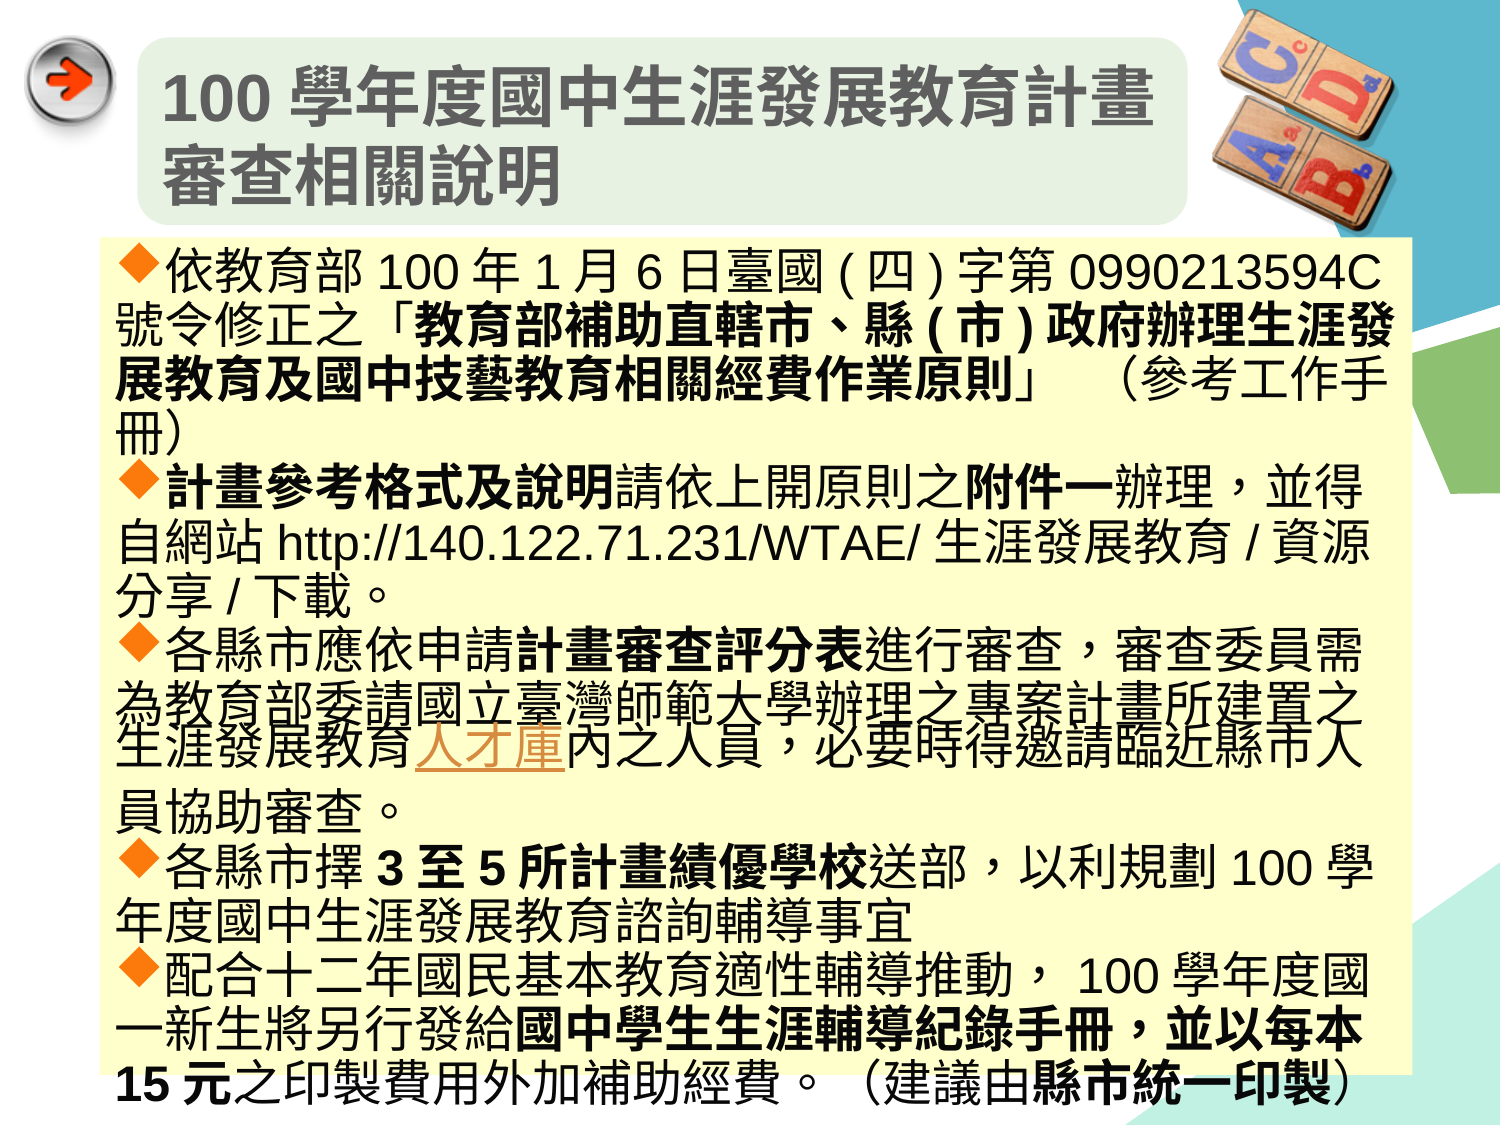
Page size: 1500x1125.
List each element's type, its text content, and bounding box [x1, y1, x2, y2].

picture [24, 35, 118, 150]
text_box 100學年度國中生涯發展教育計畫審查相關說明 [137, 37, 1188, 225]
picture [1212, 8, 1399, 237]
text_box 依教育部100年1月6日臺國(四)字第0990213594C號令修正之「教育部補助直轄市、縣(市)政府辦理生涯發展教育及國中技藝教育相關經費作業原則」 （參考工作手冊） 計畫參考格式及說明請依上開原則之附件一辦理，並得自網站http://140.122.71.231/WTAE/生涯發展教育/資源分享/下載。 各縣市應依申請計畫審查評分表進行審查，審查委員需為教育部委請國立臺灣師範大學辦理之專案計畫所建置之生涯發展教育人才庫內之人員，必要時得邀請臨近縣市人員協助審查。 各縣市擇3至5所計畫績優學校送部，以利規劃100學年度國中生涯發展教育諮詢輔導事宜 配合十二年國民基本教育適性輔導推動，100學年度國一新生將另行發給國中學生生涯輔導紀錄手冊，並以每本15元之印製費用外加補助經費。（建議由縣市統一印製） [99, 237, 1413, 1075]
